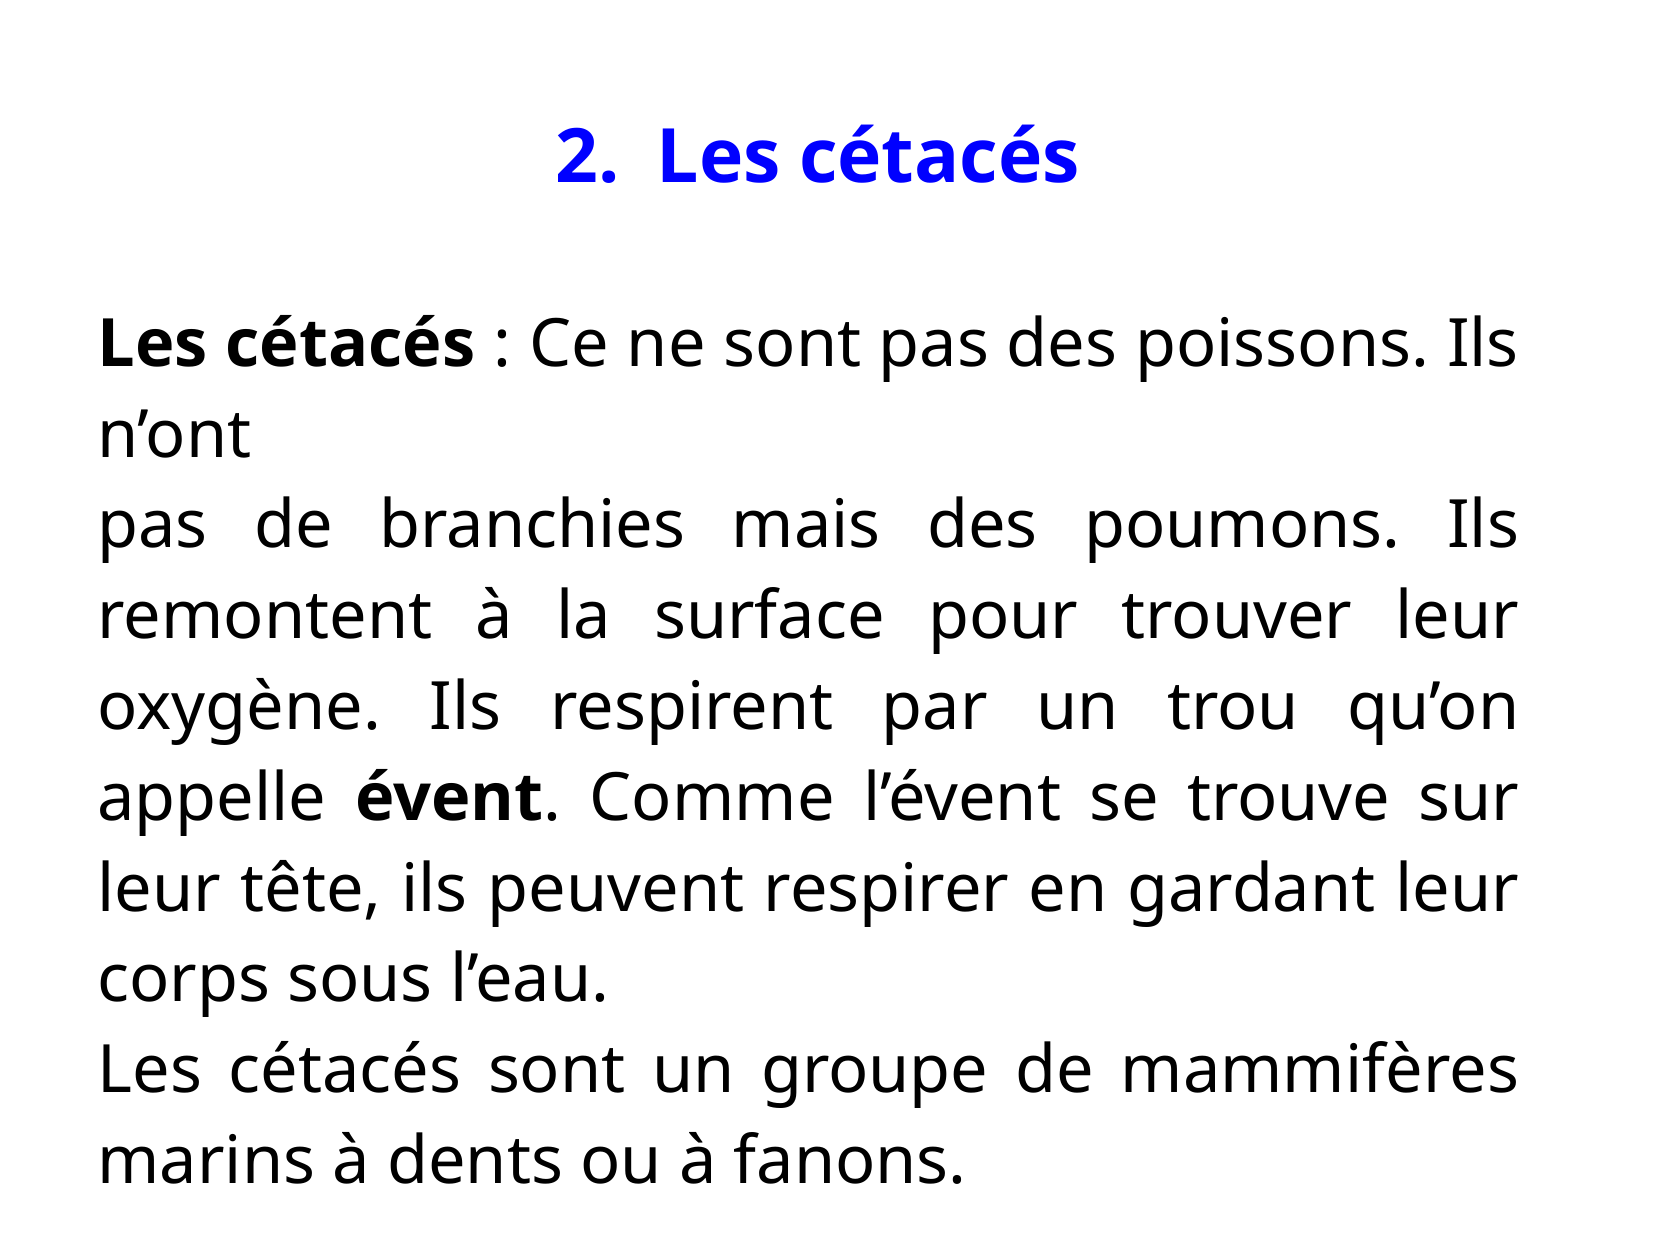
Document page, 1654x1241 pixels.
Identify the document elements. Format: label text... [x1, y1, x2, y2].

text_box Les cétacés : Ce ne sont pas des poissons. Ils n’ont pas de branchies mais des poumons. Ils remontent à la surface pour trouver leur oxygène. Ils respirent par un trou qu’on appelle évent. Comme l’évent se trouve sur leur tête, ils peuvent respirer en gardant leur corps sous l’eau. Les cétacés sont un groupe de mammifères marins à dents ou à fanons. [82, 287, 1536, 1054]
title 2. Les cétacés [82, 49, 1571, 257]
